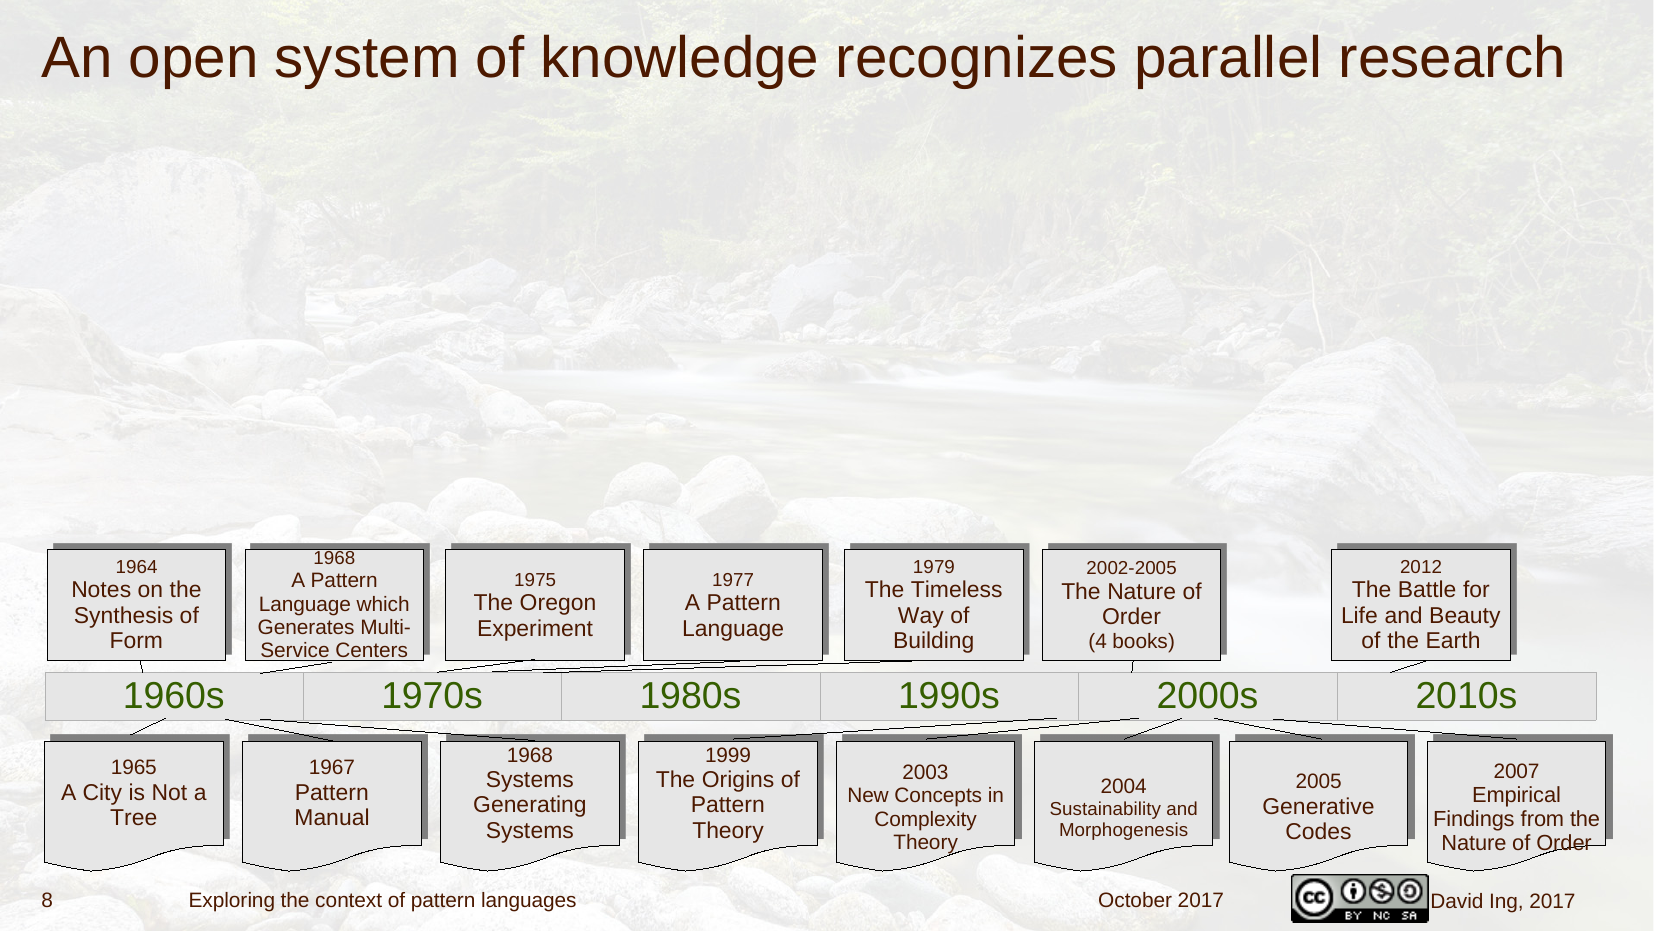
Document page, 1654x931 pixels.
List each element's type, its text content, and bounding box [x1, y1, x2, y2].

table_header 1960s [46, 673, 303, 720]
text_box 1968 A Pattern Language which Generates Multi-Service Centers [245, 549, 424, 661]
table_header 1980s [562, 673, 820, 720]
text_box 1964 Notes on the Synthesis of Form [47, 549, 226, 661]
text_box 2005 Generative Codes [1229, 741, 1408, 872]
text_box 1968 Systems Generating Systems [440, 741, 620, 872]
text_box 1965 A City is Not a Tree [44, 741, 224, 872]
table_header 1990s [821, 673, 1078, 720]
text_box 2003 New Concepts in Complexity Theory [836, 741, 1015, 872]
text_box 2002-2005 The Nature of Order (4 books) [1042, 549, 1221, 661]
table_header 2010s [1338, 673, 1596, 720]
text_box 1979 The Timeless Way of Building [844, 549, 1024, 661]
text_box 2004 Sustainability and Morphogenesis [1034, 741, 1213, 872]
table_header 2000s [1079, 673, 1337, 720]
text_box 2012 The Battle for Life and Beauty of the Earth [1331, 549, 1511, 661]
text_box 1975 The Oregon Experiment [445, 549, 625, 661]
text_box 1977 A Pattern Language [643, 549, 823, 661]
text_box 1999 The Origins of Pattern Theory [638, 741, 818, 872]
table_header 1970s [304, 673, 561, 720]
text_box 2007 Empirical Findings from the Nature of Order [1427, 741, 1606, 872]
title An open system of knowledge recognizes parallel research [41, 30, 1613, 181]
text_box 1967 Pattern Manual [242, 741, 422, 872]
picture [0, 0, 1654, 931]
